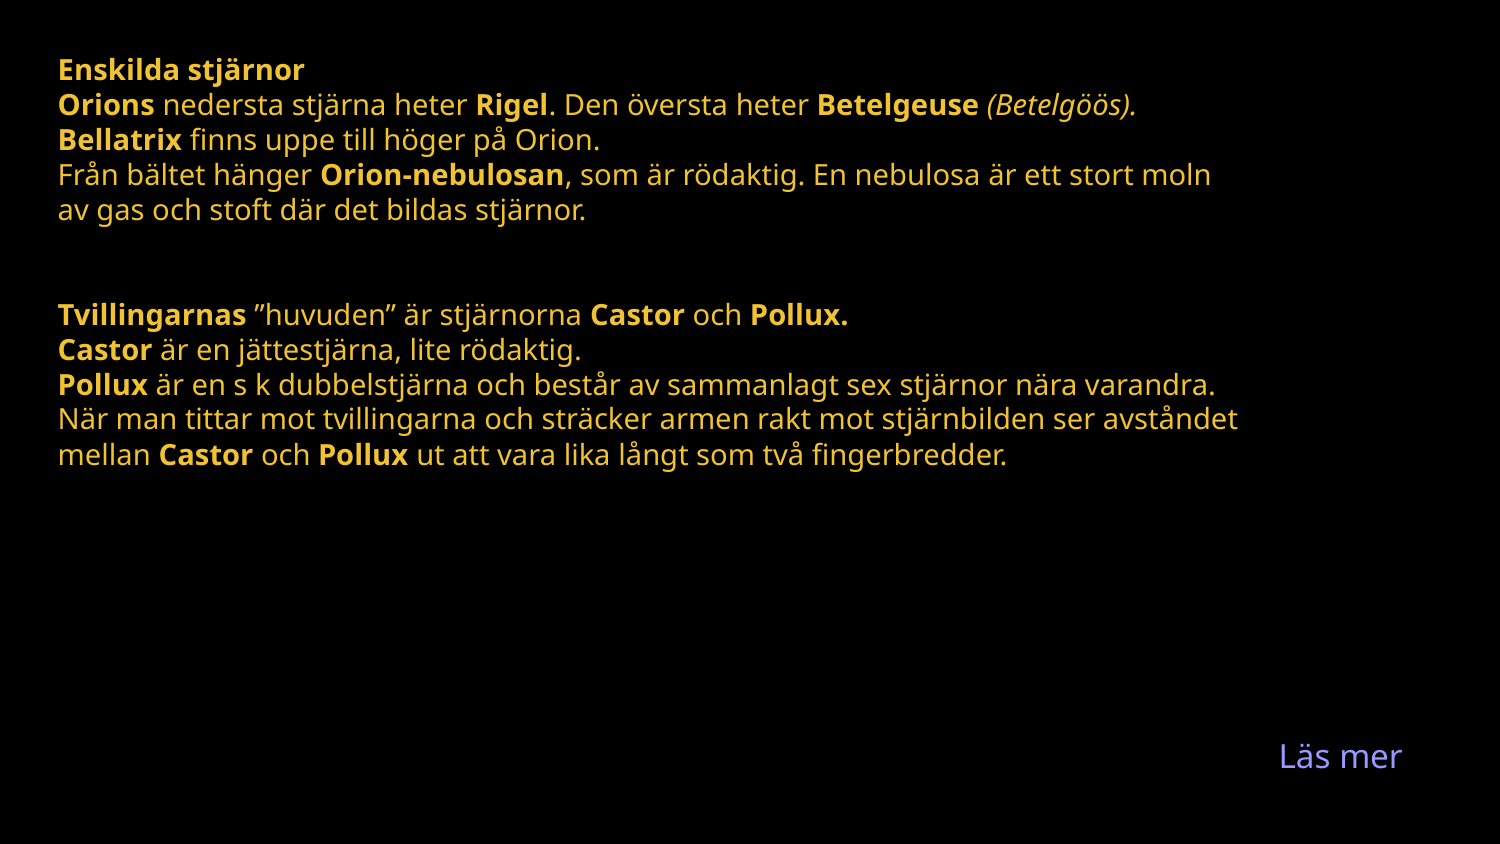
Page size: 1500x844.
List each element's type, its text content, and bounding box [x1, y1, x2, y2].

text_box Läs mer [1263, 720, 1430, 792]
text_box Enskilda stjärnor Orions nedersta stjärna heter Rigel. Den översta heter Betelgeuse (Betelgöös). Bellatrix finns uppe till höger på Orion. Från bältet hänger Orion-nebulosan, som är rödaktig. En nebulosa är ett stort moln av gas och stoft där det bildas stjärnor. Tvillingarnas ”huvuden” är stjärnorna Castor och Pollux. Castor är en jättestjärna, lite rödaktig. Pollux är en s k dubbelstjärna och består av sammanlagt sex stjärnor nära varandra. När man tittar mot tvillingarna och sträcker armen rakt mot stjärnbilden ser avståndet mellan Castor och Pollux ut att vara lika långt som två fingerbredder. [42, 36, 1457, 808]
